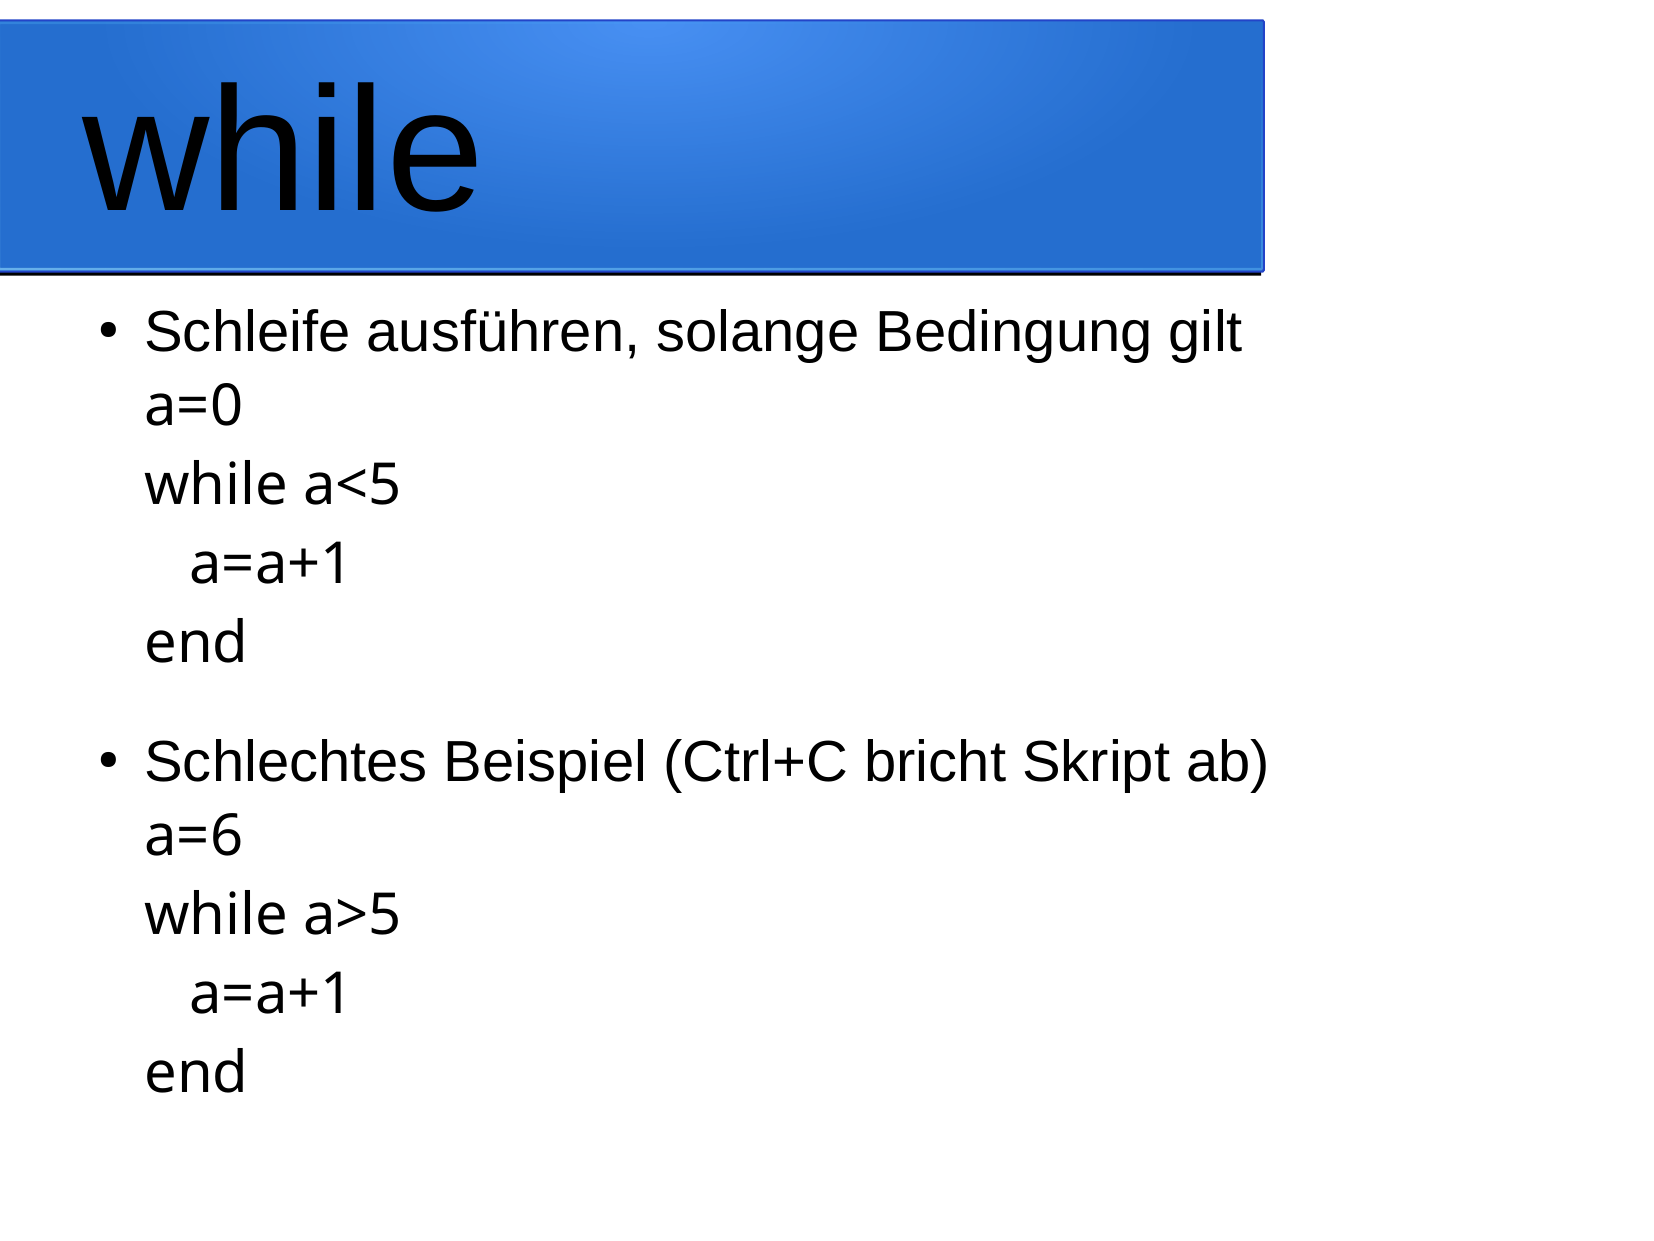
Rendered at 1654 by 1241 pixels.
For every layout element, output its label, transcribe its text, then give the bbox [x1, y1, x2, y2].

list Schleife ausführen, solange Bedingung gilt a=0 while a<5 a=a+1 end Schlechtes Beispiel (Ctrl+C bricht Skript ab) a=6 while a>5 a=a+1 end [82, 299, 1571, 1186]
title while [82, 47, 1235, 252]
